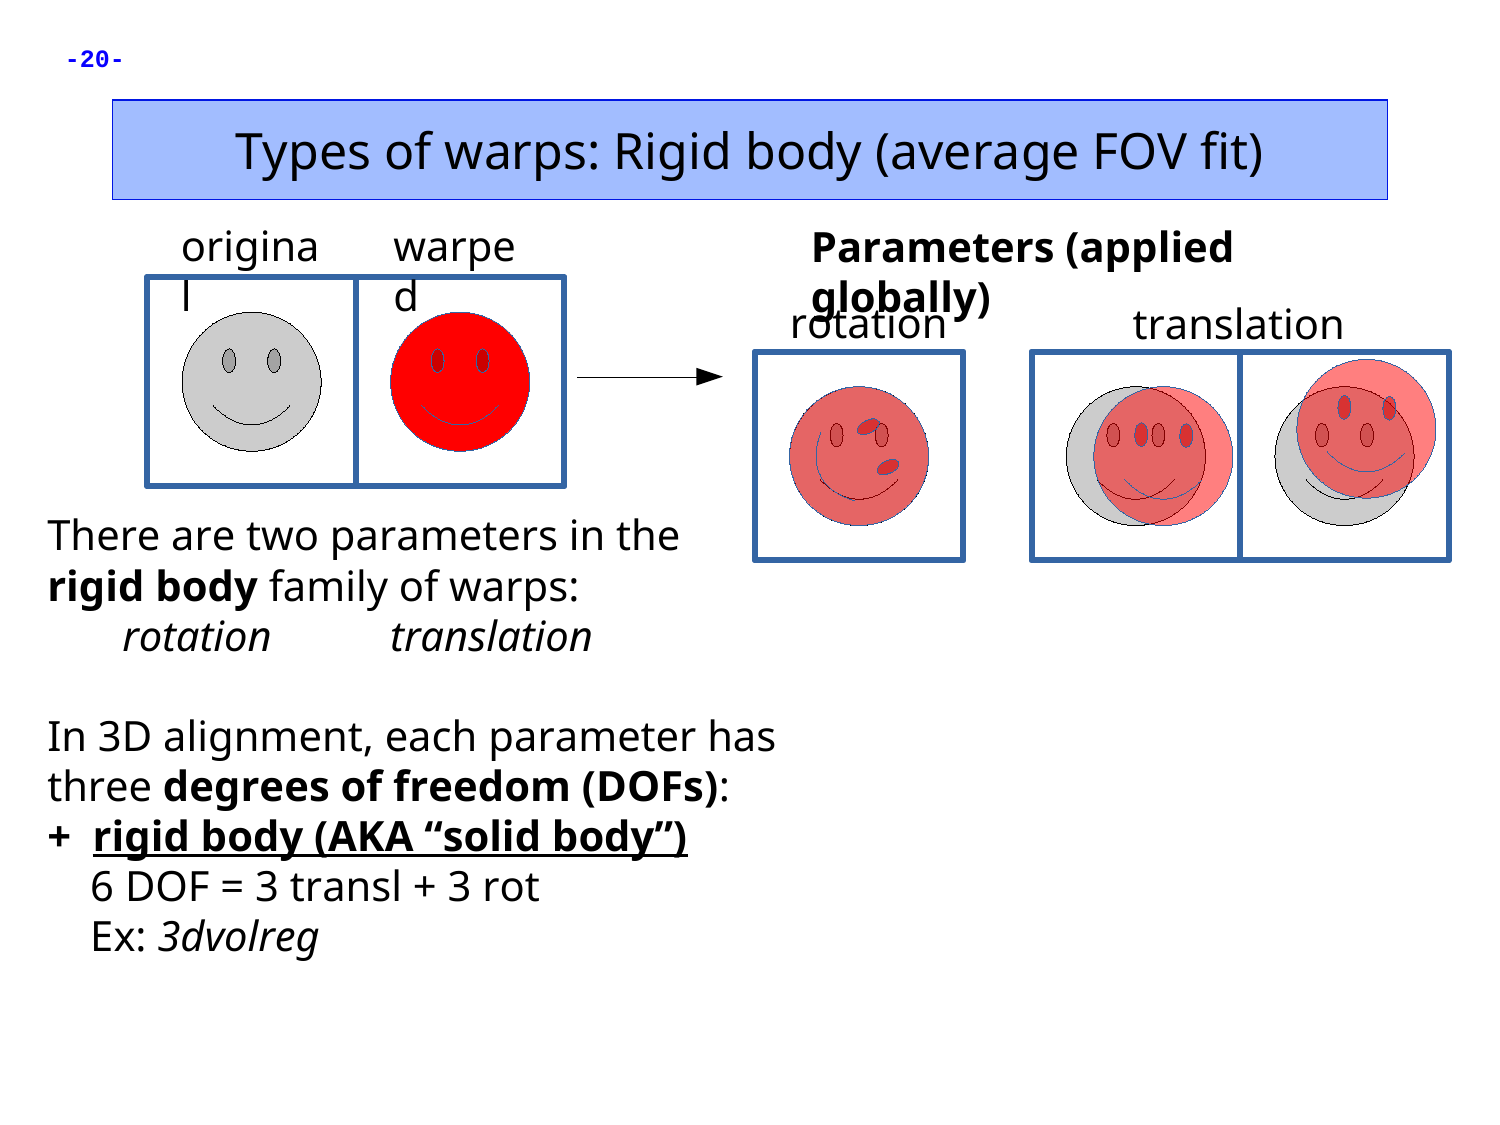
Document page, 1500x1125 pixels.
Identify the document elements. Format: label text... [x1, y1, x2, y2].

text_box Types of warps: Rigid body (average FOV fit) [112, 99, 1388, 200]
text_box [1274, 359, 1436, 526]
text_box [789, 386, 929, 526]
text_box [1066, 386, 1233, 526]
text_box [390, 312, 530, 452]
text_box [182, 312, 322, 452]
text_box There are two parameters in the rigid body family of warps: rotation translation In 3D alignment, each parameter has three degrees of freedom (DOFs): + rigid body (AKA “solid body”) 6 DOF = 3 transl + 3 rot Ex: 3dvolreg [29, 498, 867, 1120]
text_box rotation [772, 286, 975, 358]
text_box Parameters (applied globally) [796, 213, 1402, 279]
text_box translation [1114, 287, 1367, 359]
text_box original [163, 209, 340, 274]
text_box warped [375, 209, 553, 280]
